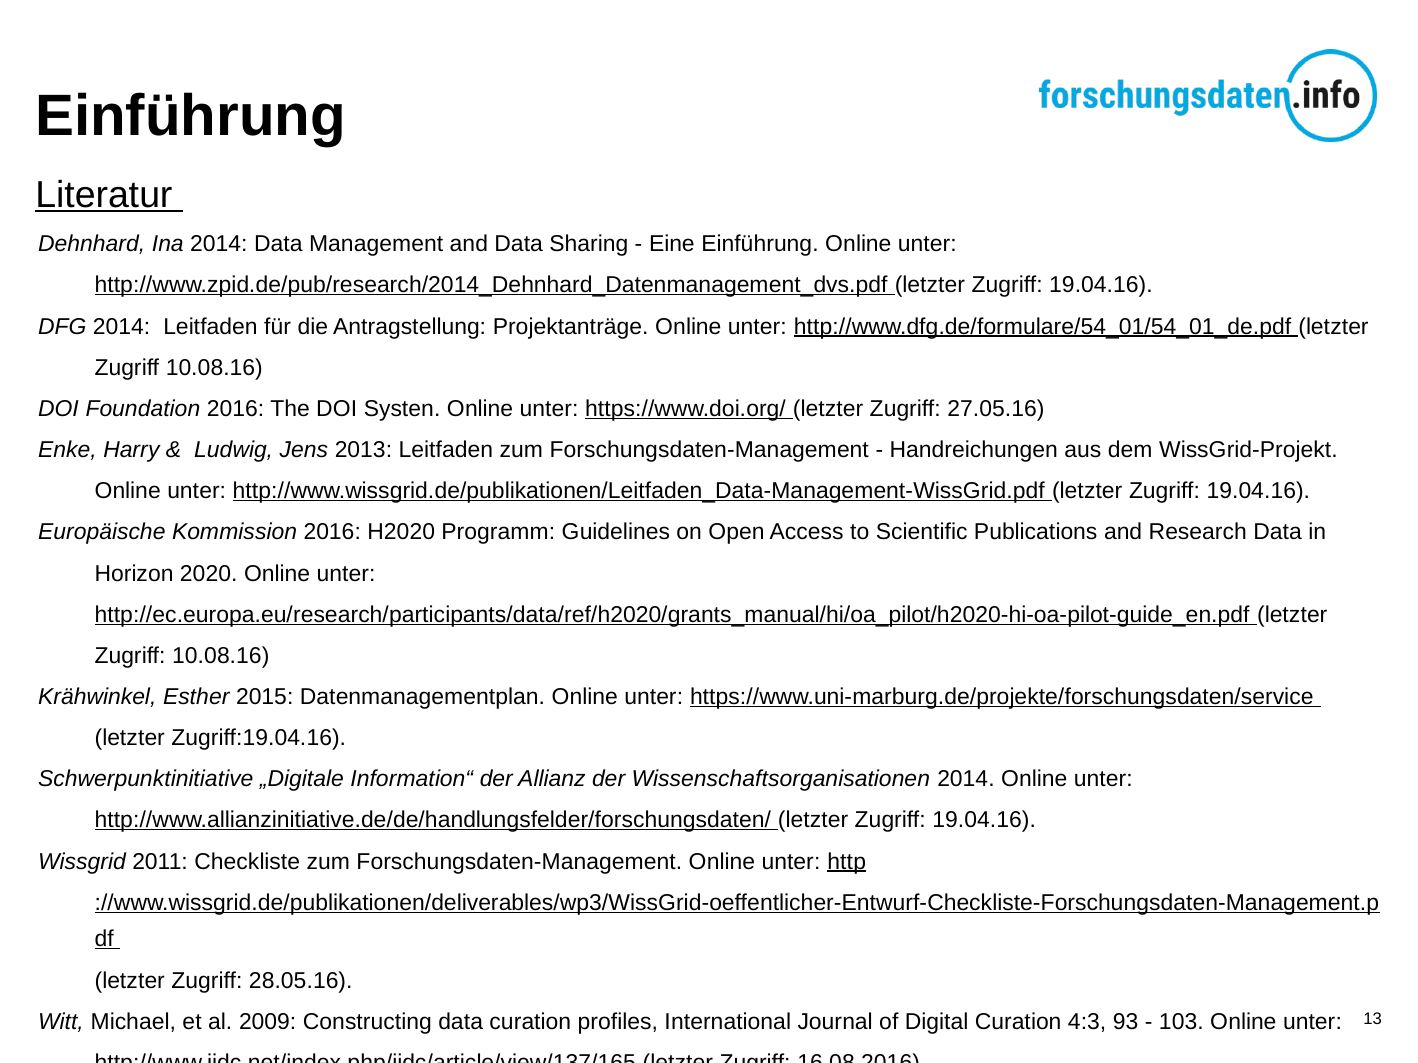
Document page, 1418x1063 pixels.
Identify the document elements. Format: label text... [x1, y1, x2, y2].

list Literatur Dehnhard, Ina 2014: Data Management and Data Sharing - Eine Einführung. Online unter: http://www.zpid.de/pub/research/2014_Dehnhard_Datenmanagement_dvs.pdf (letzter Zugriff: 19.04.16). DFG 2014: Leitfaden für die Antragstellung: Projektanträge. Online unter: http://www.dfg.de/formulare/54_01/54_01_de.pdf (letzter Zugriff 10.08.16) DOI Foundation 2016: The DOI Systen. Online unter: https://www.doi.org/ (letzter Zugriff: 27.05.16) Enke, Harry & Ludwig, Jens 2013: Leitfaden zum Forschungsdaten-Management - Handreichungen aus dem WissGrid-Projekt. Online unter: http://www.wissgrid.de/publikationen/Leitfaden_Data-Management-WissGrid.pdf (letzter Zugriff: 19.04.16). Europäische Kommission 2016: H2020 Programm: Guidelines on Open Access to Scientific Publications and Research Data in Horizon 2020. Online unter: http://ec.europa.eu/research/participants/data/ref/h2020/grants_manual/hi/oa_pilot/h2020-hi-oa-pilot-guide_en.pdf (letzter Zugriff: 10.08.16) Krähwinkel, Esther 2015: Datenmanagementplan. Online unter: https://www.uni-marburg.de/projekte/forschungsdaten/service (letzter Zugriff:19.04.16). Schwerpunktinitiative „Digitale Information“ der Allianz der Wissenschaftsorganisationen 2014. Online unter: http://www.allianzinitiative.de/de/handlungsfelder/forschungsdaten/ (letzter Zugriff: 19.04.16). Wissgrid 2011: Checkliste zum Forschungsdaten-Management. Online unter: http://www.wissgrid.de/publikationen/deliverables/wp3/WissGrid-oeffentlicher-Entwurf-Checkliste-Forschungsdaten-Management.pdf (letzter Zugriff: 28.05.16). Witt, Michael, et al. 2009: Constructing data curation profiles, International Journal of Digital Curation 4:3, 93 - 103. Online unter: http://www.ijdc.net/index.php/ijdc/article/view/137/165 (letzter Zugriff: 16.08.2016) [35, 147, 1382, 1063]
title Einführung [35, 76, 1022, 147]
picture [1039, 49, 1372, 142]
picture [1342, 107, 1377, 142]
slide_number <Nummer> [1015, 1003, 1382, 1028]
picture [1339, 49, 1377, 85]
